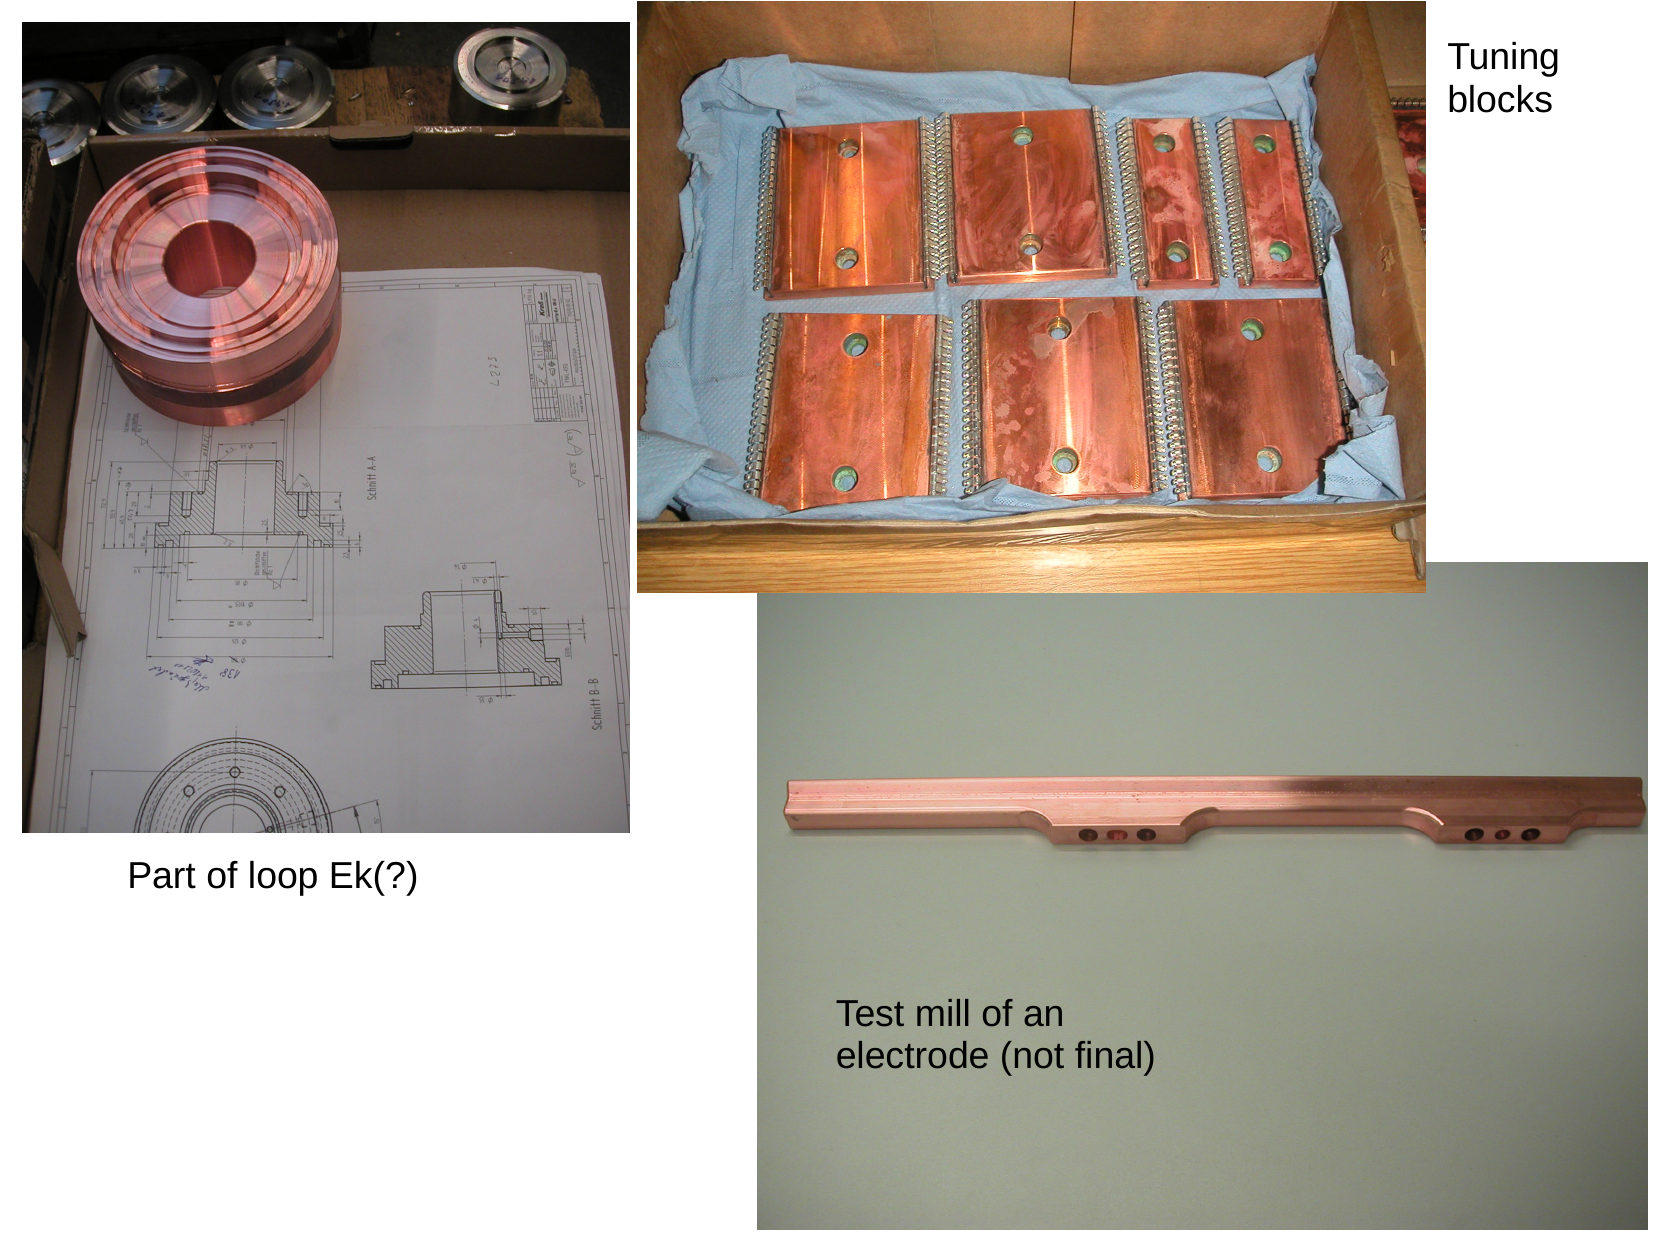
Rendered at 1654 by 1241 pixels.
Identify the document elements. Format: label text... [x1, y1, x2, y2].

text_box Tuning blocks [1432, 28, 1636, 128]
picture [22, 22, 630, 833]
text_box Test mill of an electrode (not final) [821, 984, 1216, 1084]
picture [637, 1, 1648, 1231]
text_box Part of loop Ek(?) [112, 847, 533, 905]
